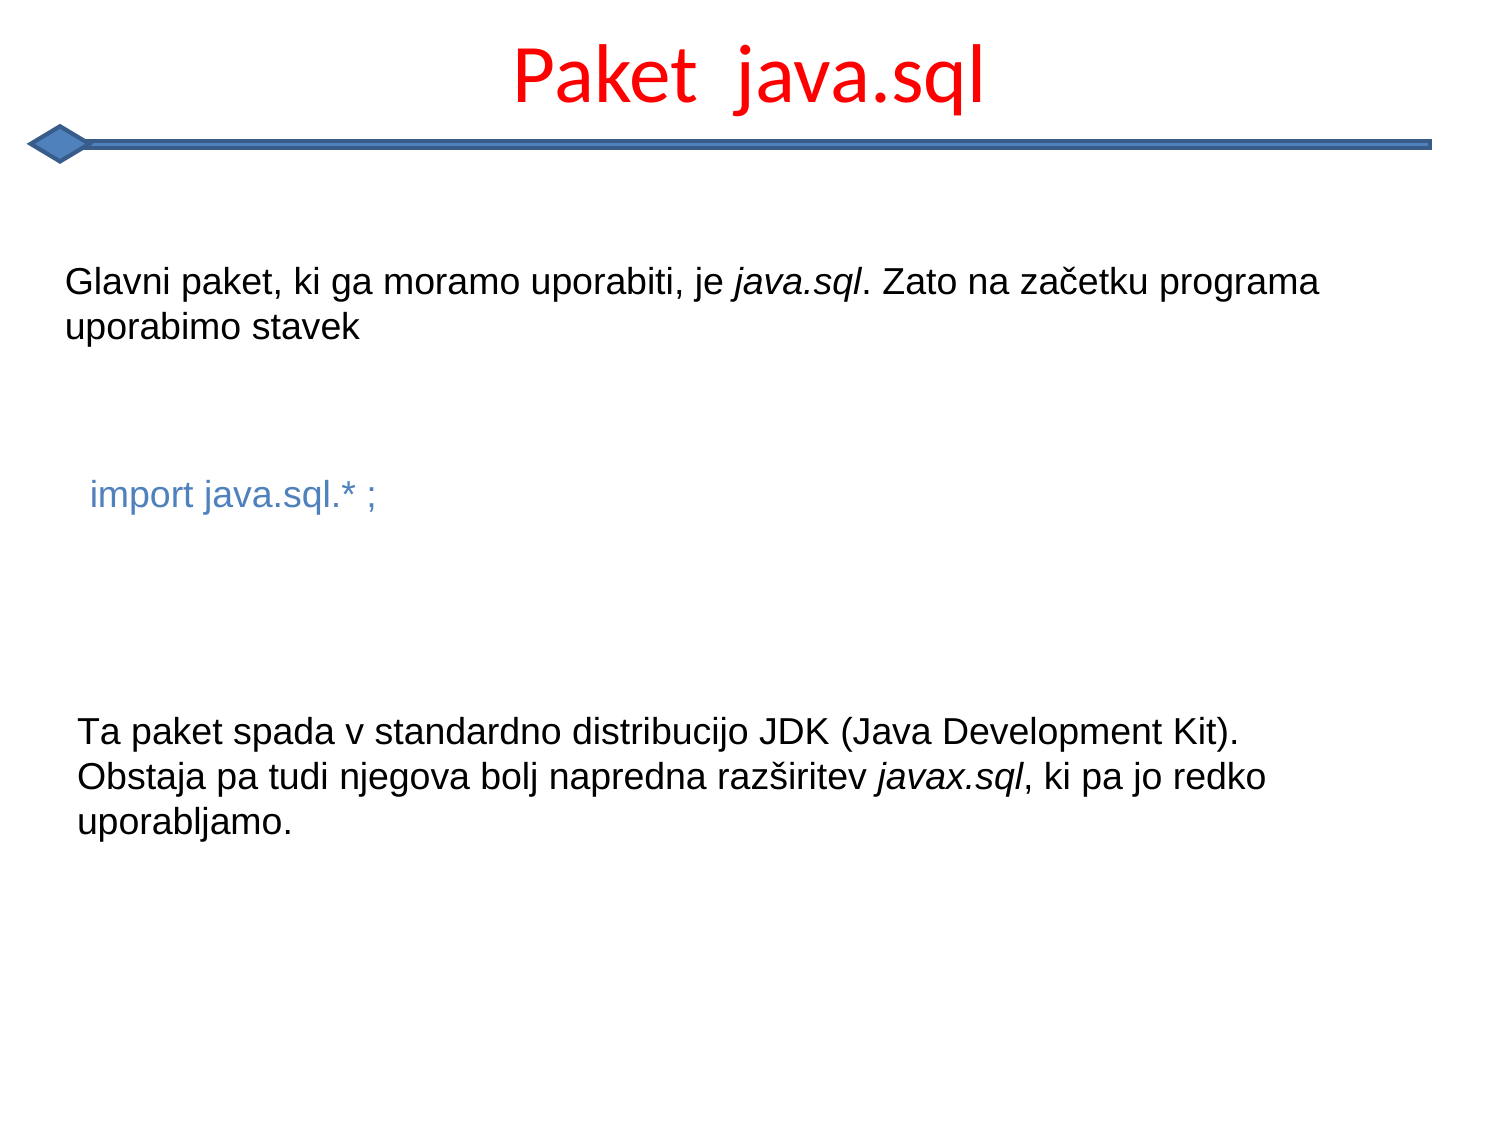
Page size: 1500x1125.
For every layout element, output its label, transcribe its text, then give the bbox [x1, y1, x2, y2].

text_box import java.sql.* ; [75, 462, 688, 523]
title Paket java.sql [75, 0, 1426, 138]
text_box Ta paket spada v standardno distribucijo JDK (Java Development Kit). Obstaja pa tudi njegova bolj napredna razširitev javax.sql, ki pa jo redko uporabljamo. [62, 699, 1300, 896]
text_box Glavni paket, ki ga moramo uporabiti, je java.sql. Zato na začetku programa uporabimo stavek [49, 249, 1426, 356]
